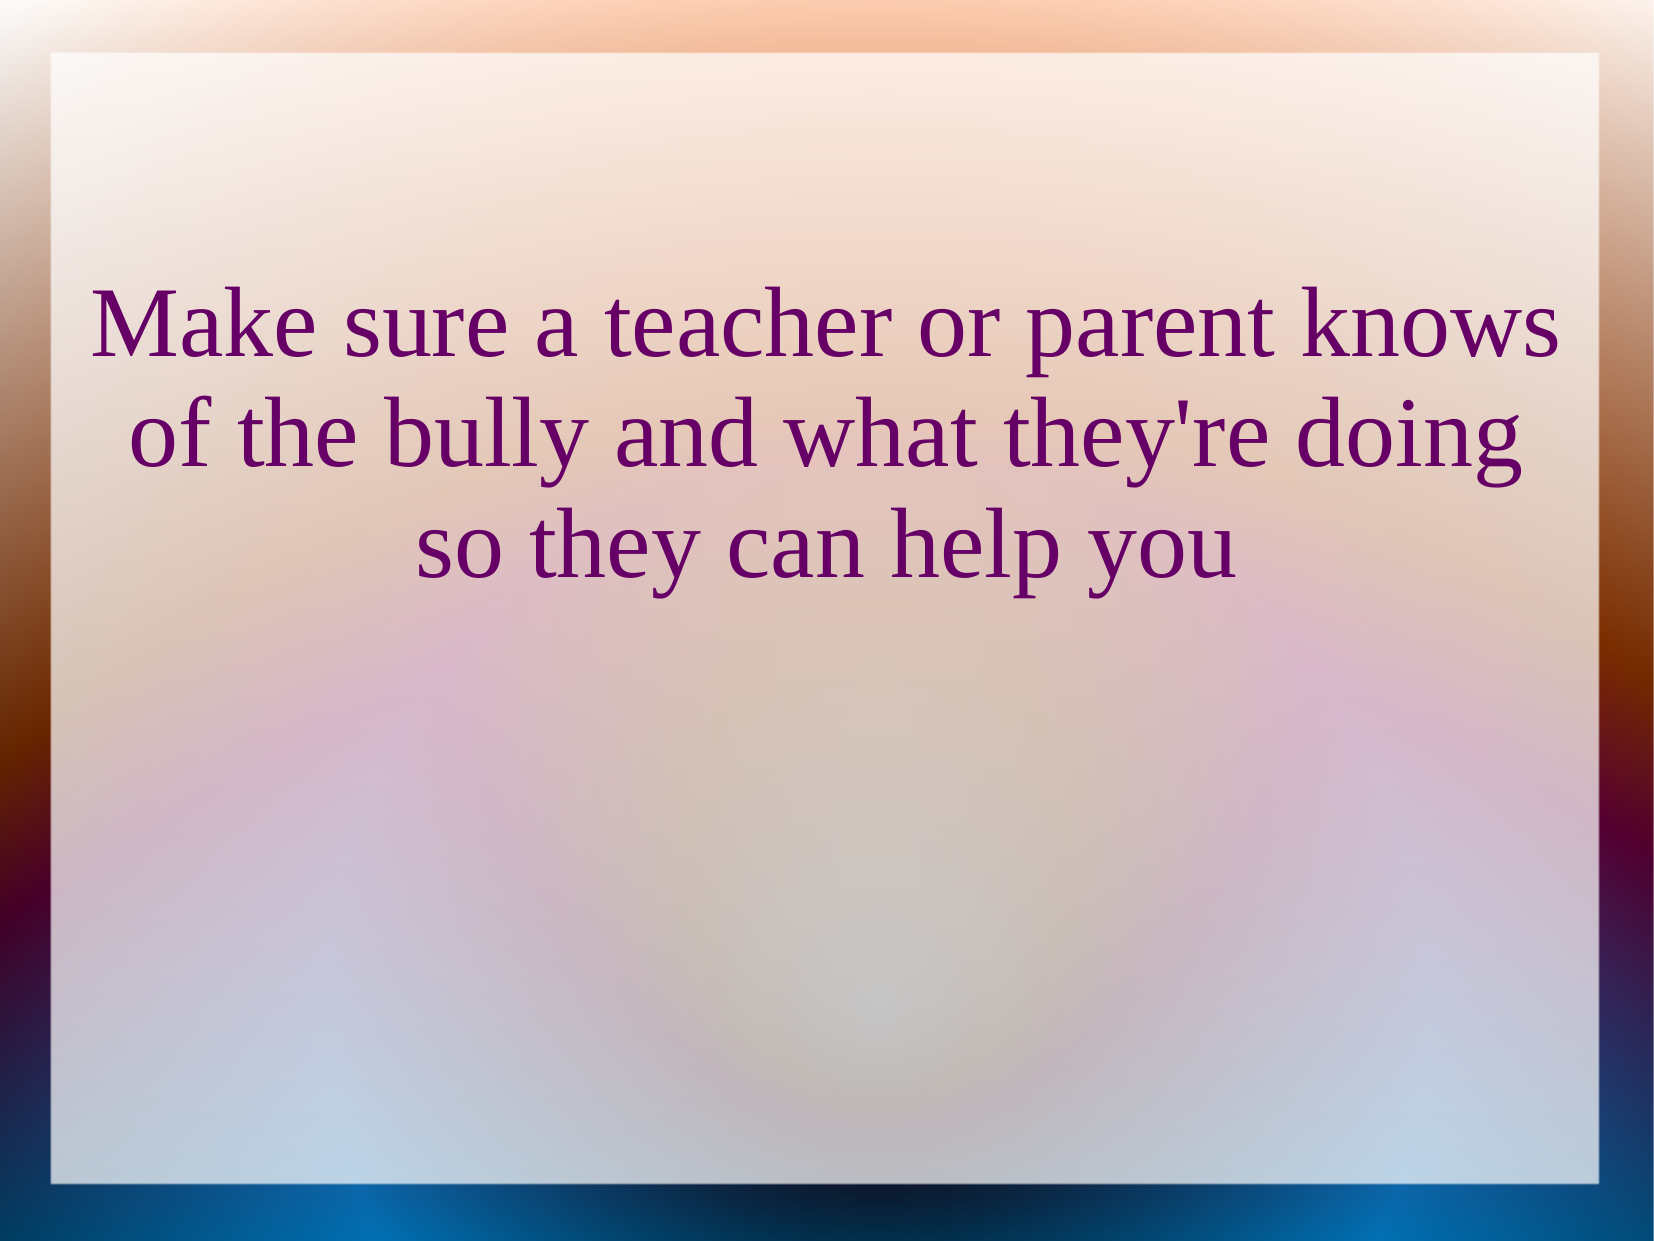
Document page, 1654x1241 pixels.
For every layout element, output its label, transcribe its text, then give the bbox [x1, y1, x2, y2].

picture [0, 0, 1654, 1241]
subtitle Make sure a teacher or parent knows of the bully and what they're doing so they can help you [82, 55, 1571, 1034]
